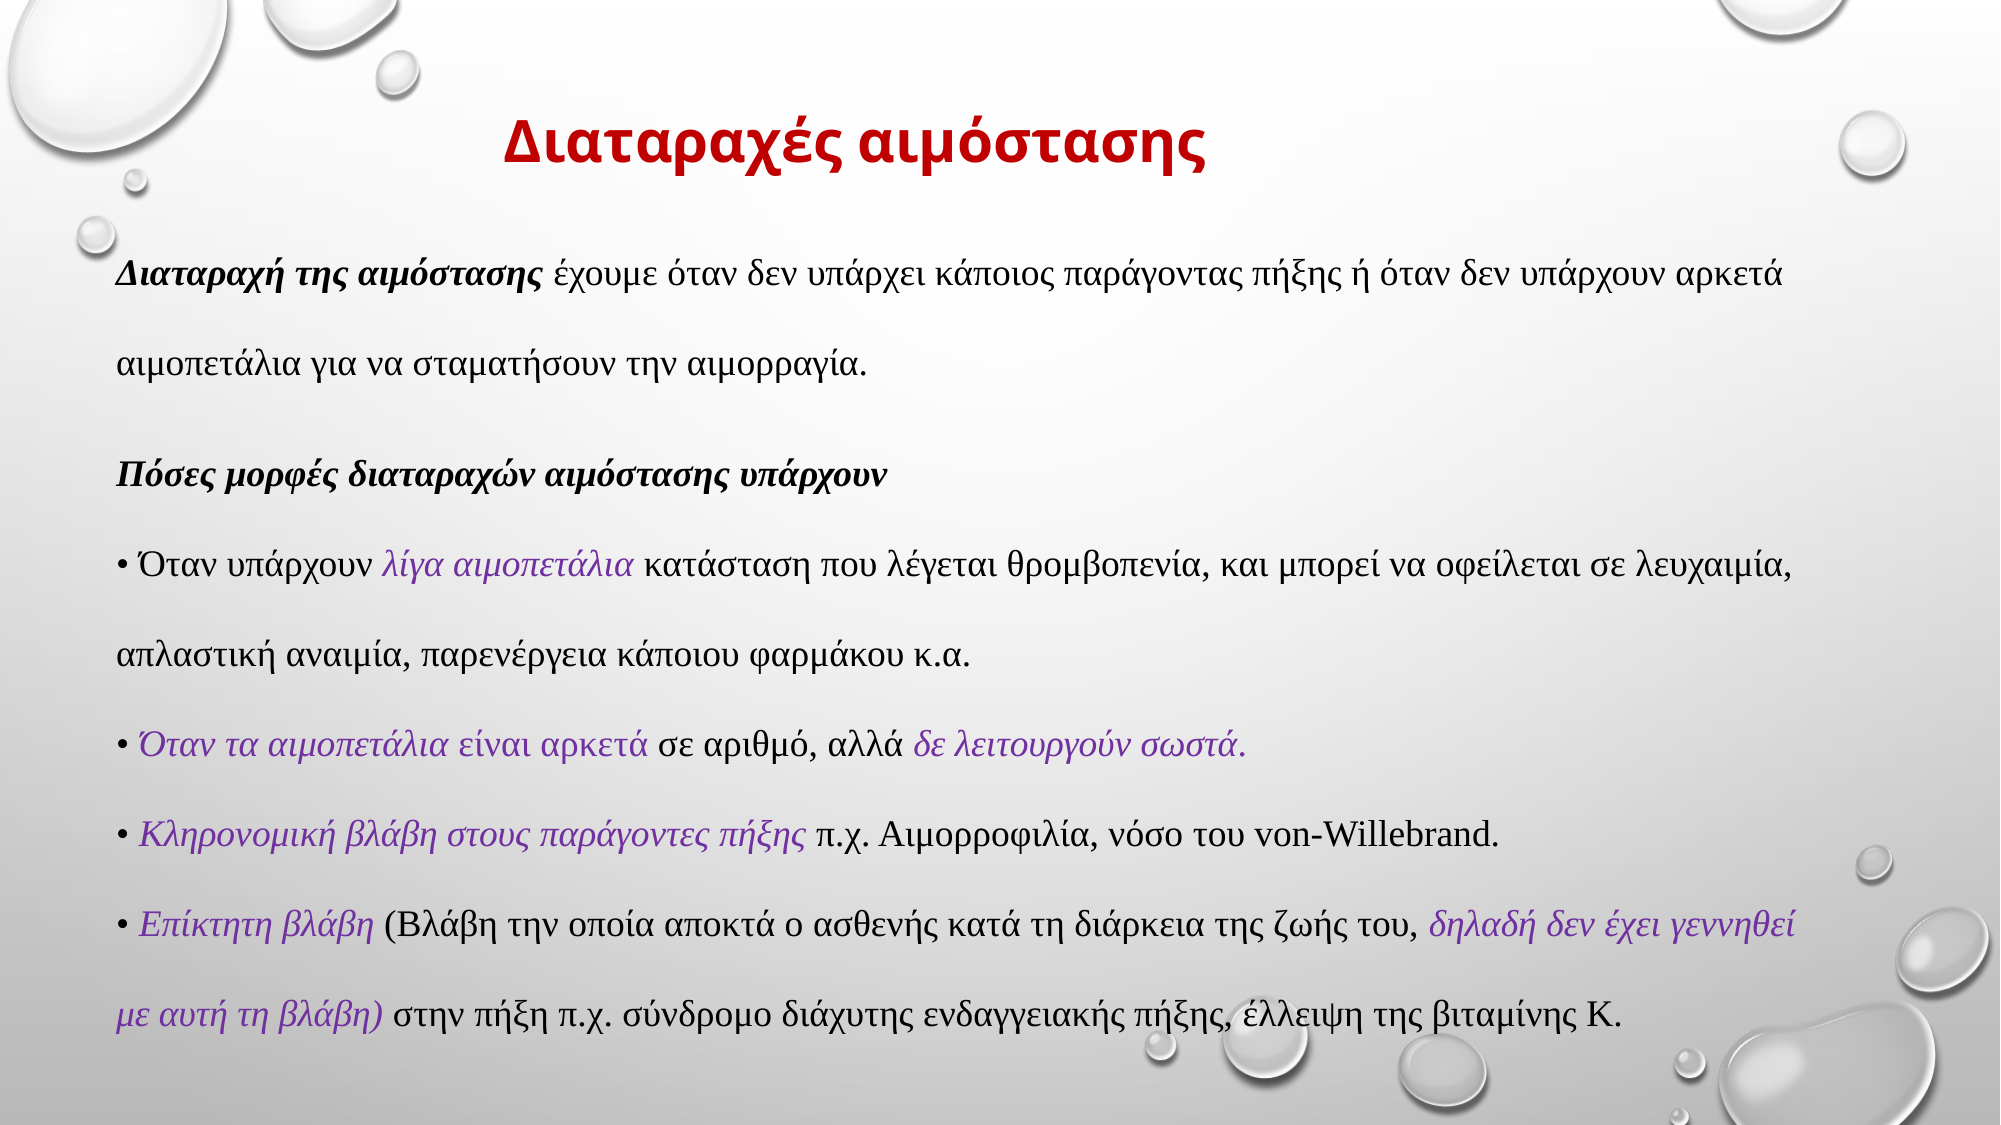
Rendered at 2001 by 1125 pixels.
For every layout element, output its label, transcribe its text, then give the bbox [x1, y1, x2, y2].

text_box Διαταραχή της αιμόστασης έχουμε όταν δεν υπάρχει κάποιος παράγοντας πήξης ή όταν δεν υπάρχουν αρκετά αιμοπετάλια για να σταματήσουν την αιμορραγία. Πόσες μορφές διαταραχών αιμόστασης υπάρχουν • Όταν υπάρχουν λίγα αιμοπετάλια κατάσταση που λέγεται θρομβοπενία, και μπορεί να οφείλεται σε λευχαιμία, απλαστική αναιμία, παρενέργεια κάποιου φαρμάκου κ.α. • Όταν τα αιμοπετάλια είναι αρκετά σε αριθμό, αλλά δε λειτουργούν σωστά. • Κληρονομική βλάβη στους παράγοντες πήξης π.χ. Αιμορροφιλία, νόσο του von-Willebrand. • Επίκτητη βλάβη (Βλάβη την οποία αποκτά ο ασθενής κατά τη διάρκεια της ζωής του, δηλαδή δεν έχει γεννηθεί με αυτή τη βλάβη) στην πήξη π.χ. σύνδρομο διάχυτης ενδαγγειακής πήξης, έλλειψη της βιταμίνης Κ. [101, 195, 1817, 1037]
text_box Διαταραχές αιμόστασης [434, 96, 1291, 183]
